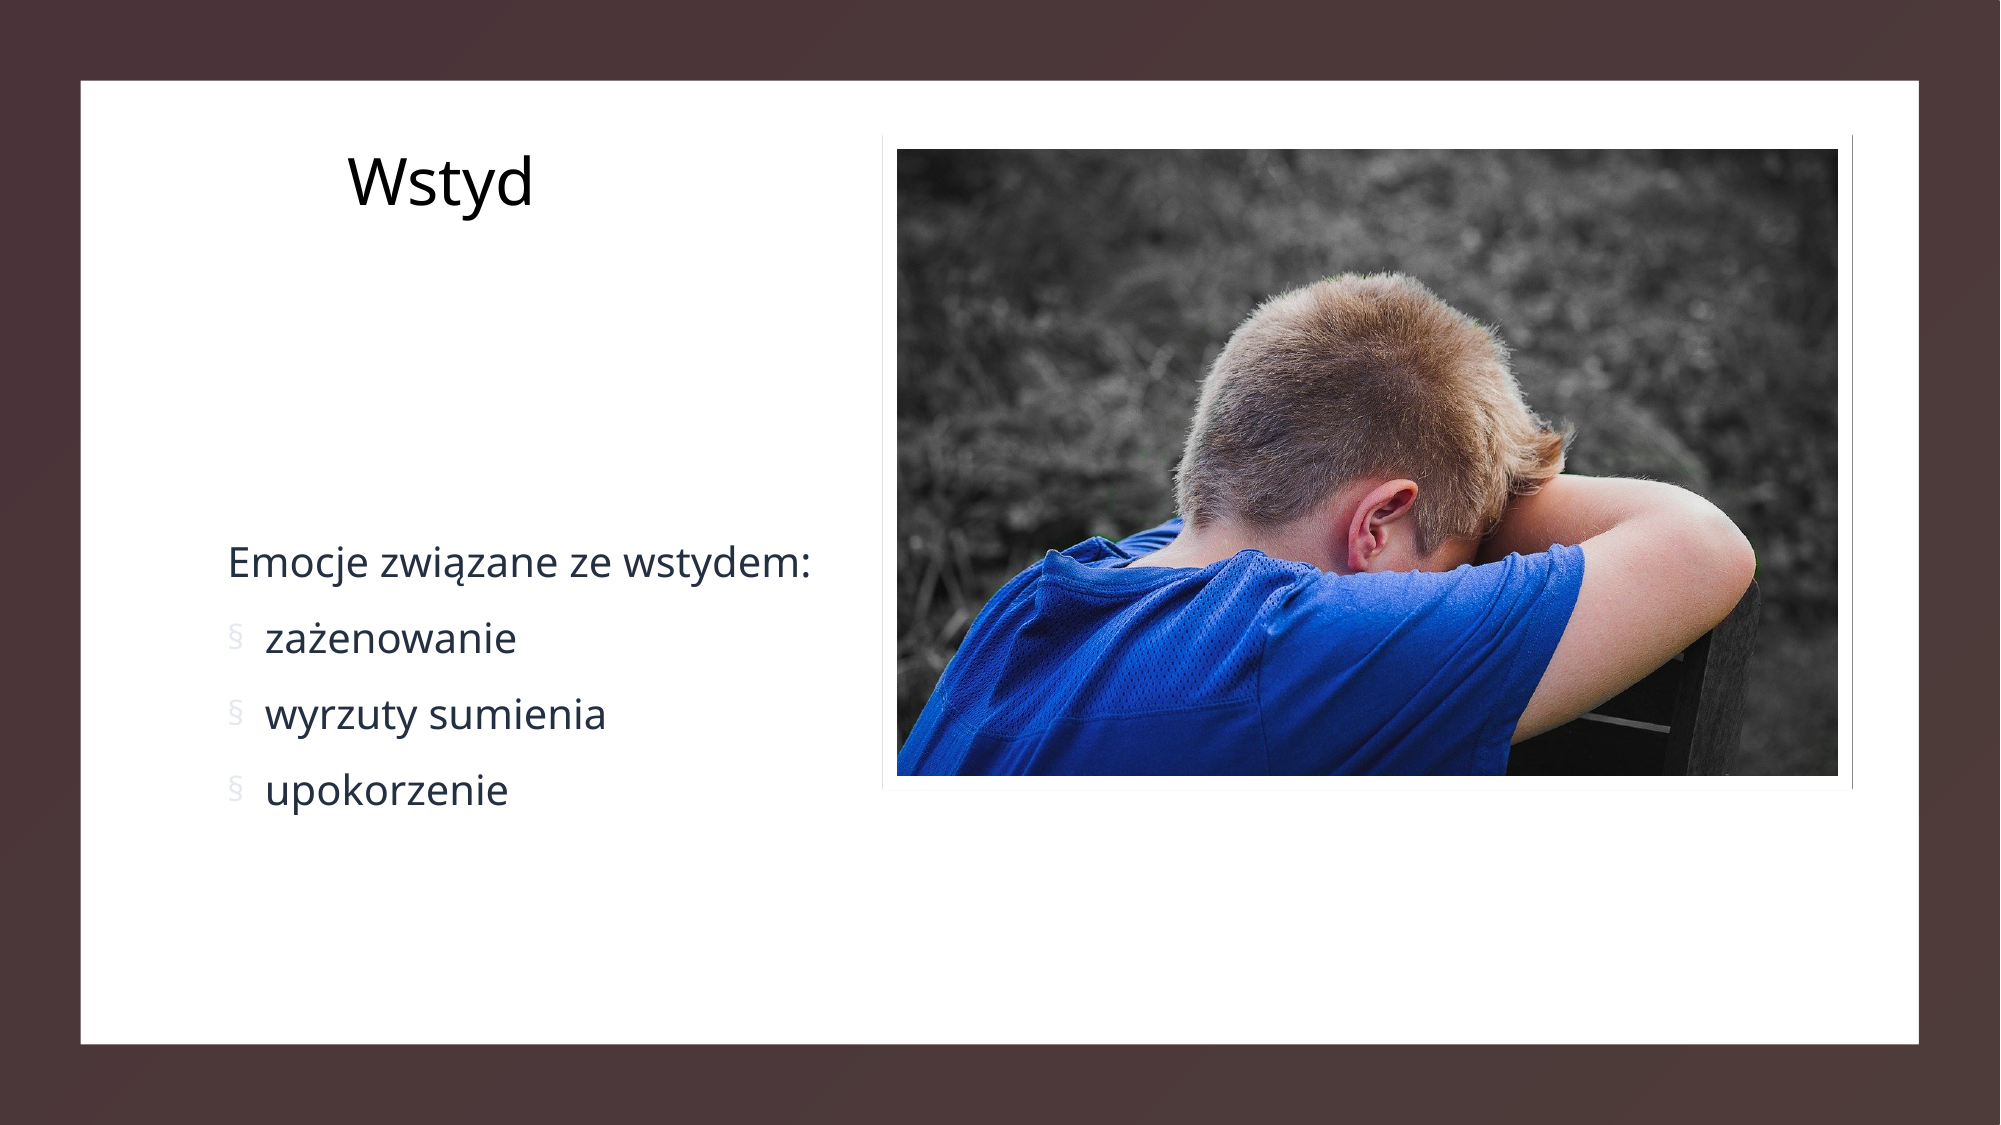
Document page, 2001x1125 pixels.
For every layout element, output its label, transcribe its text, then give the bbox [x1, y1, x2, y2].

picture [897, 148, 1838, 776]
title Wstyd [162, 140, 882, 440]
list Emocje związane ze wstydem: zażenowanie wyrzuty sumienia upokorzenie [137, 523, 890, 1014]
text_box [0, 0, 2000, 1125]
